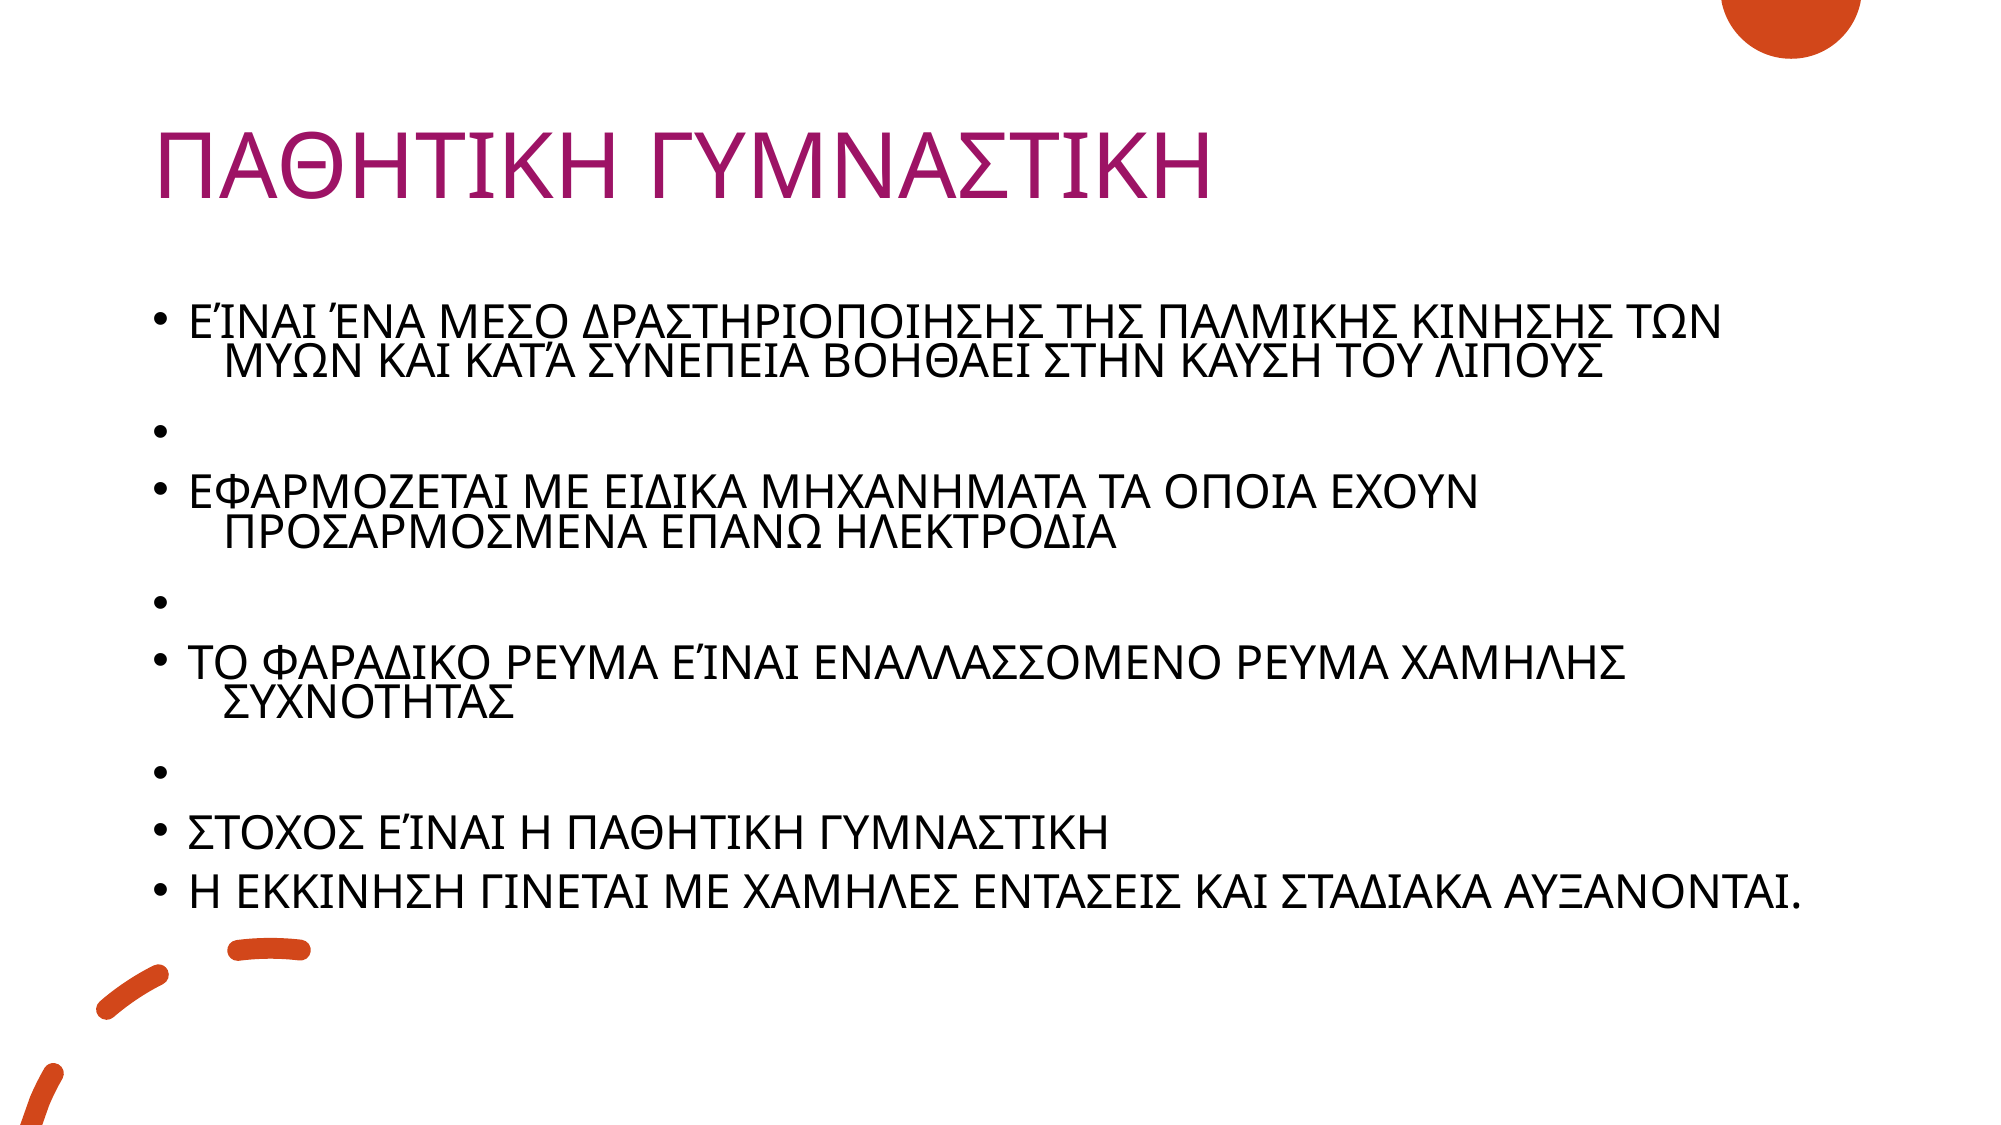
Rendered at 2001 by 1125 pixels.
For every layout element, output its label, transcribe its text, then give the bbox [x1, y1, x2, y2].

title ΠΑΘΗΤΙΚΗ ΓΥΜΝΑΣΤΙΚΗ [137, 59, 1307, 278]
list ΕΊΝΑΙ ΈΝΑ ΜΕΣΟ ΔΡΑΣΤΗΡΙΟΠΟΙΗΣΗΣ ΤΗΣ ΠΑΛΜΙΚΗΣ ΚΙΝΗΣΗΣ ΤΩΝ ΜΥΩΝ ΚΑΙ ΚΑΤΆ ΣΥΝΕΠΕΙΑ ΒΟΗΘΑΕΙ ΣΤΗΝ ΚΑΥΣΗ ΤΟΥ ΛΙΠΟΥΣ ΕΦΑΡΜΟΖΕΤΑΙ ΜΕ ΕΙΔΙΚΑ ΜΗΧΑΝΗΜΑΤΑ ΤΑ ΟΠΟΙΑ ΕΧΟΥΝ ΠΡΟΣΑΡΜΟΣΜΕΝΑ ΕΠΑΝΩ ΗΛΕΚΤΡΟΔΙΑ ΤΟ ΦΑΡΑΔΙΚΟ ΡΕΥΜΑ ΕΊΝΑΙ ΕΝΑΛΛΑΣΣΟΜΕΝΟ ΡΕΥΜΑ ΧΑΜΗΛΗΣ ΣΥΧΝΟΤΗΤΑΣ ΣΤΟΧΟΣ ΕΊΝΑΙ Η ΠΑΘΗΤΙΚΗ ΓΥΜΝΑΣΤΙΚΗ Η ΕΚΚΙΝΗΣΗ ΓΙΝΕΤΑΙ ΜΕ ΧΑΜΗΛΕΣ ΕΝΤΑΣΕΙΣ ΚΑΙ ΣΤΑΔΙΑΚΑ ΑΥΞΑΝΟΝΤΑΙ. [137, 299, 1863, 933]
